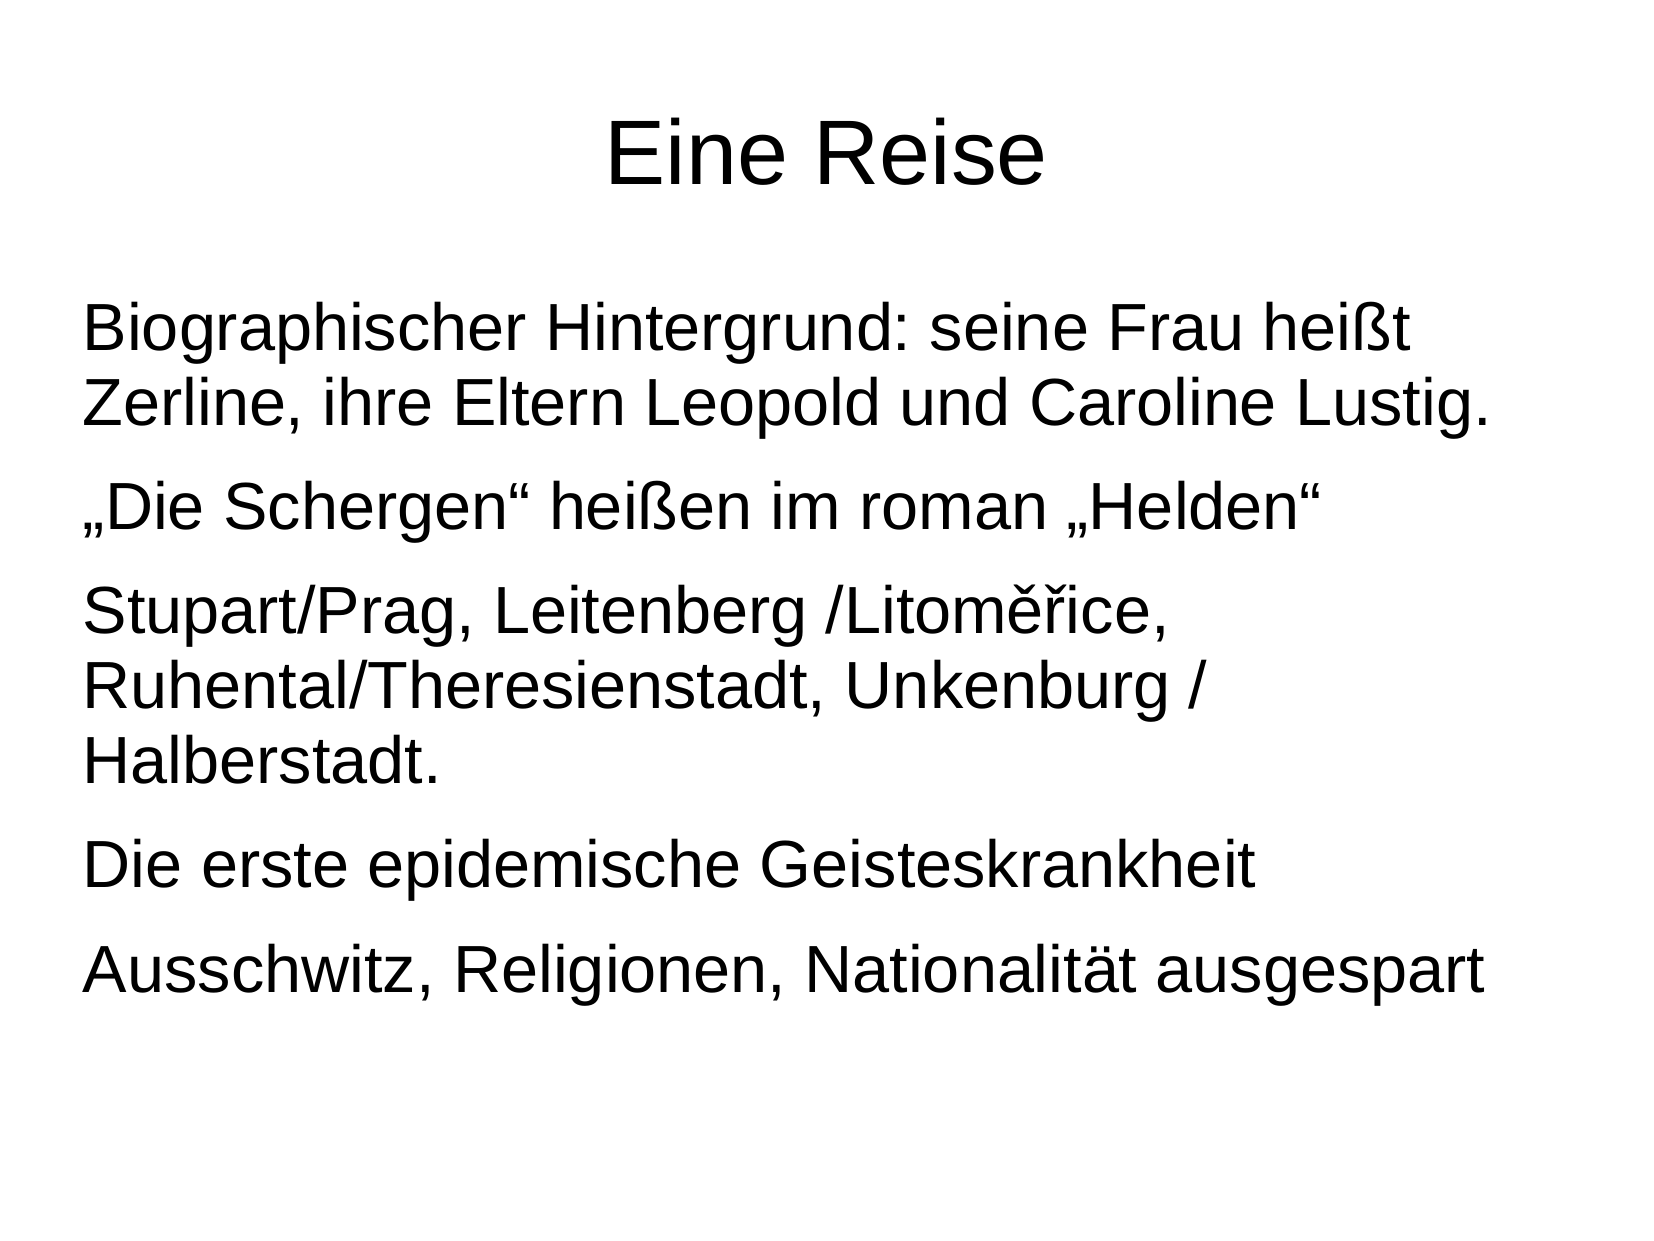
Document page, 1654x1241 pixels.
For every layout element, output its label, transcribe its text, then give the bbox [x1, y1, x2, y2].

list Biographischer Hintergrund: seine Frau heißt Zerline, ihre Eltern Leopold und Caroline Lustig. „Die Schergen“ heißen im roman „Helden“ Stupart/Prag, Leitenberg /Litoměřice, Ruhental/Theresienstadt, Unkenburg / Halberstadt. Die erste epidemische Geisteskrankheit Ausschwitz, Religionen, Nationalität ausgespart [82, 290, 1571, 1010]
title Eine Reise [82, 49, 1571, 257]
